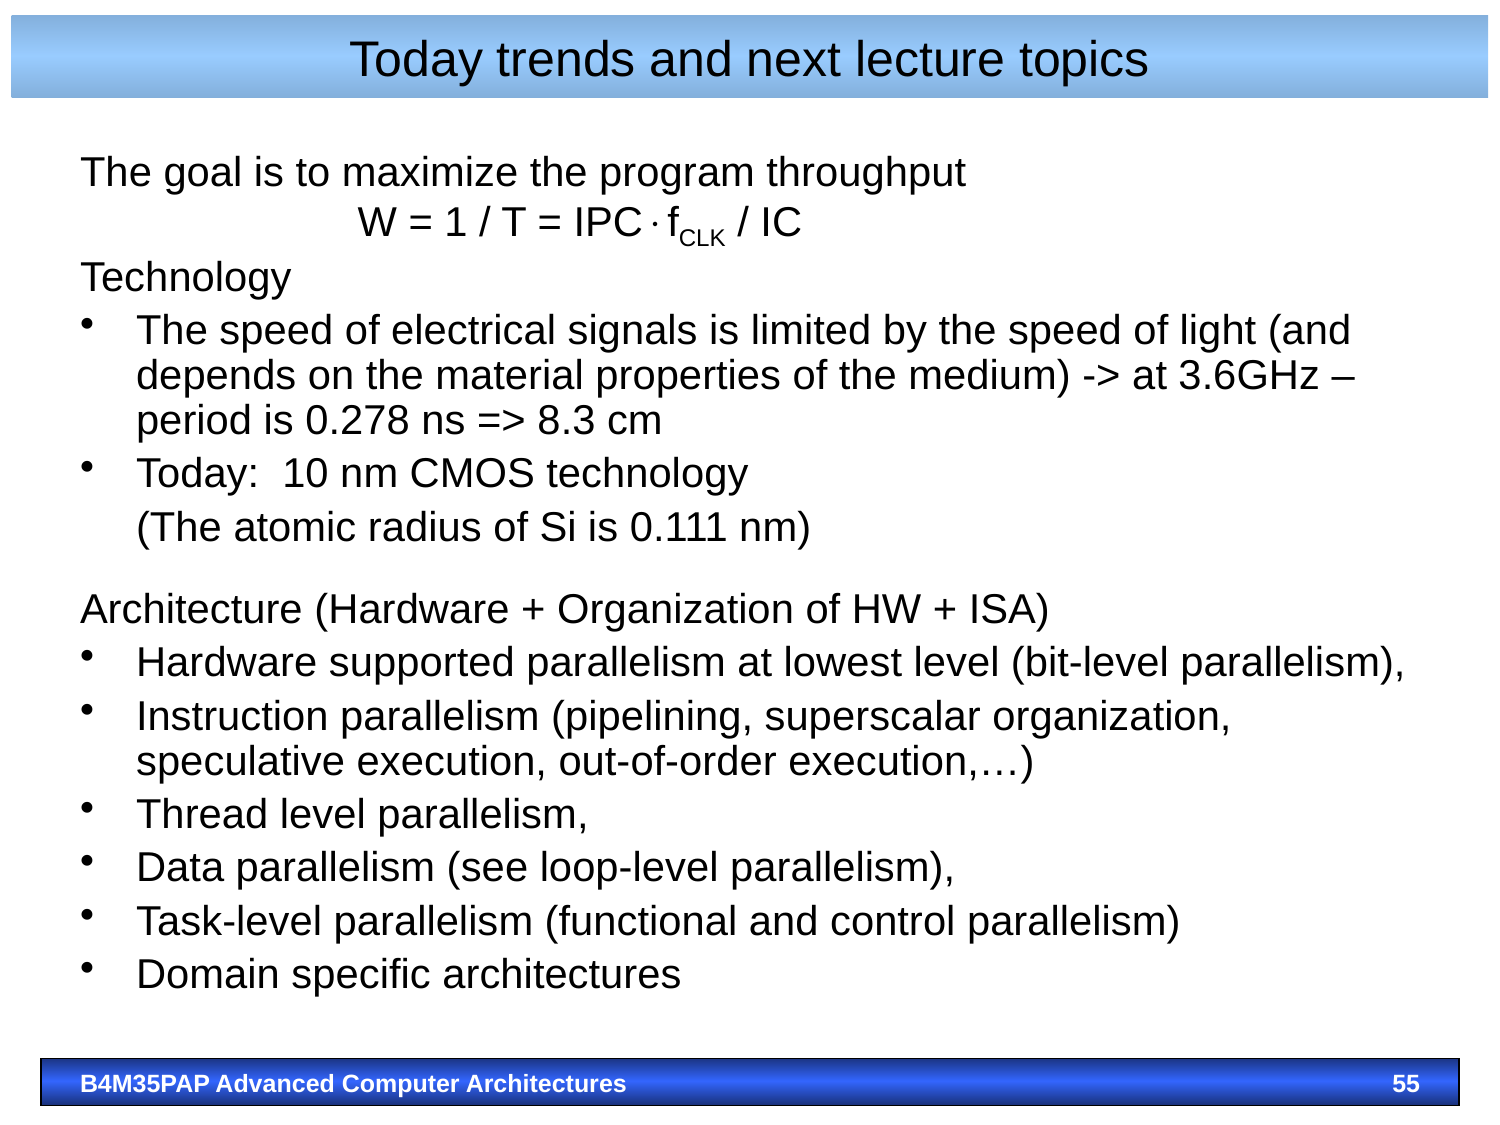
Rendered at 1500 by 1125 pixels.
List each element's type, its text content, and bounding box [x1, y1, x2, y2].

title Today trends and next lecture topics [11, 15, 1489, 98]
text_box The goal is to maximize the program throughput W = 1 / T = IPCfCLK / IC Technology The speed of electrical signals is limited by the speed of light (and depends on the material properties of the medium) -> at 3.6GHz – period is 0.278 ns => 8.3 cm Today: 10 nm CMOS technology (The atomic radius of Si is 0.111 nm) Architecture (Hardware + Organization of HW + ISA) Hardware supported parallelism at lowest level (bit-level parallelism), Instruction parallelism (pipelining, superscalar organization, speculative execution, out-of-order execution,…) Thread level parallelism, Data parallelism (see loop-level parallelism), Task-level parallelism (functional and control parallelism) Domain specific architectures [64, 143, 1436, 990]
